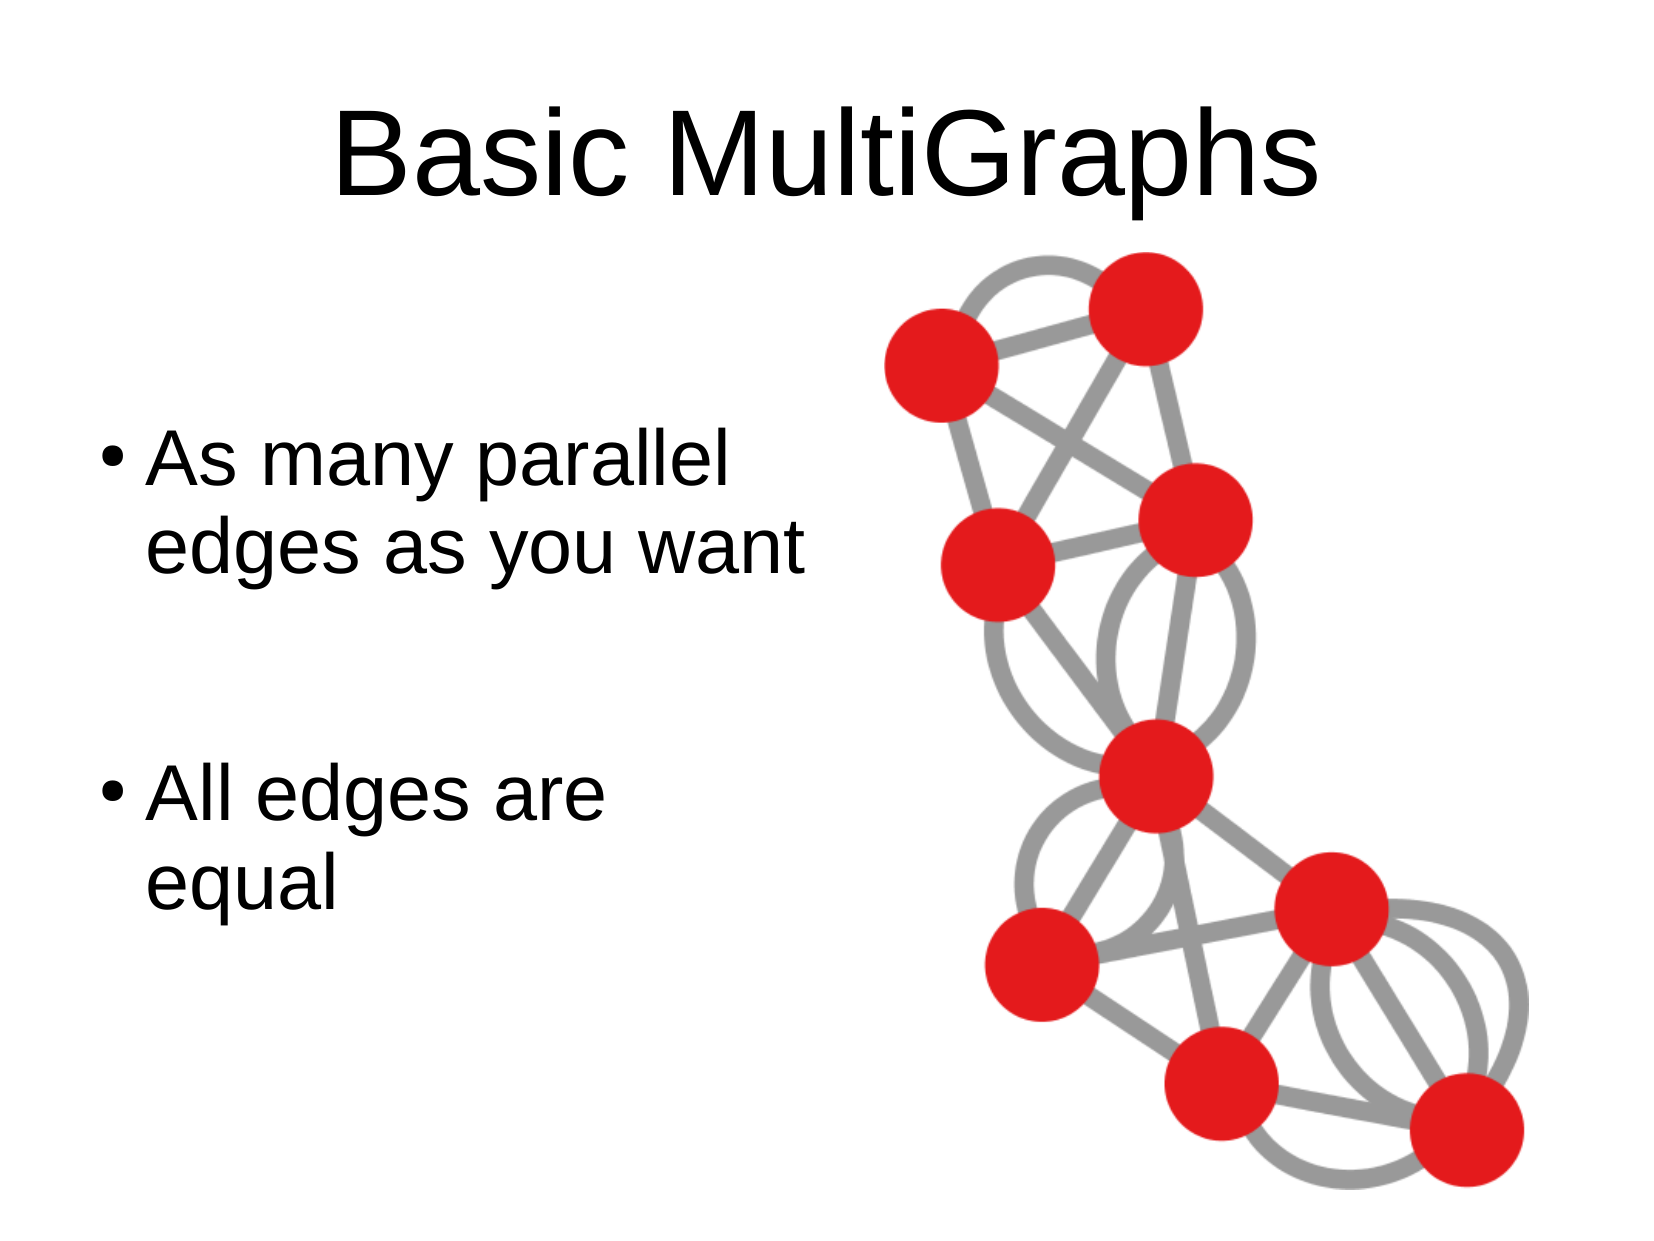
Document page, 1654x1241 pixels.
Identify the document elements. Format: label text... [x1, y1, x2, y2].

list As many parallel edges as you want All edges are equal [82, 290, 809, 1010]
picture [884, 252, 1529, 1191]
title Basic MultiGraphs [82, 49, 1571, 257]
